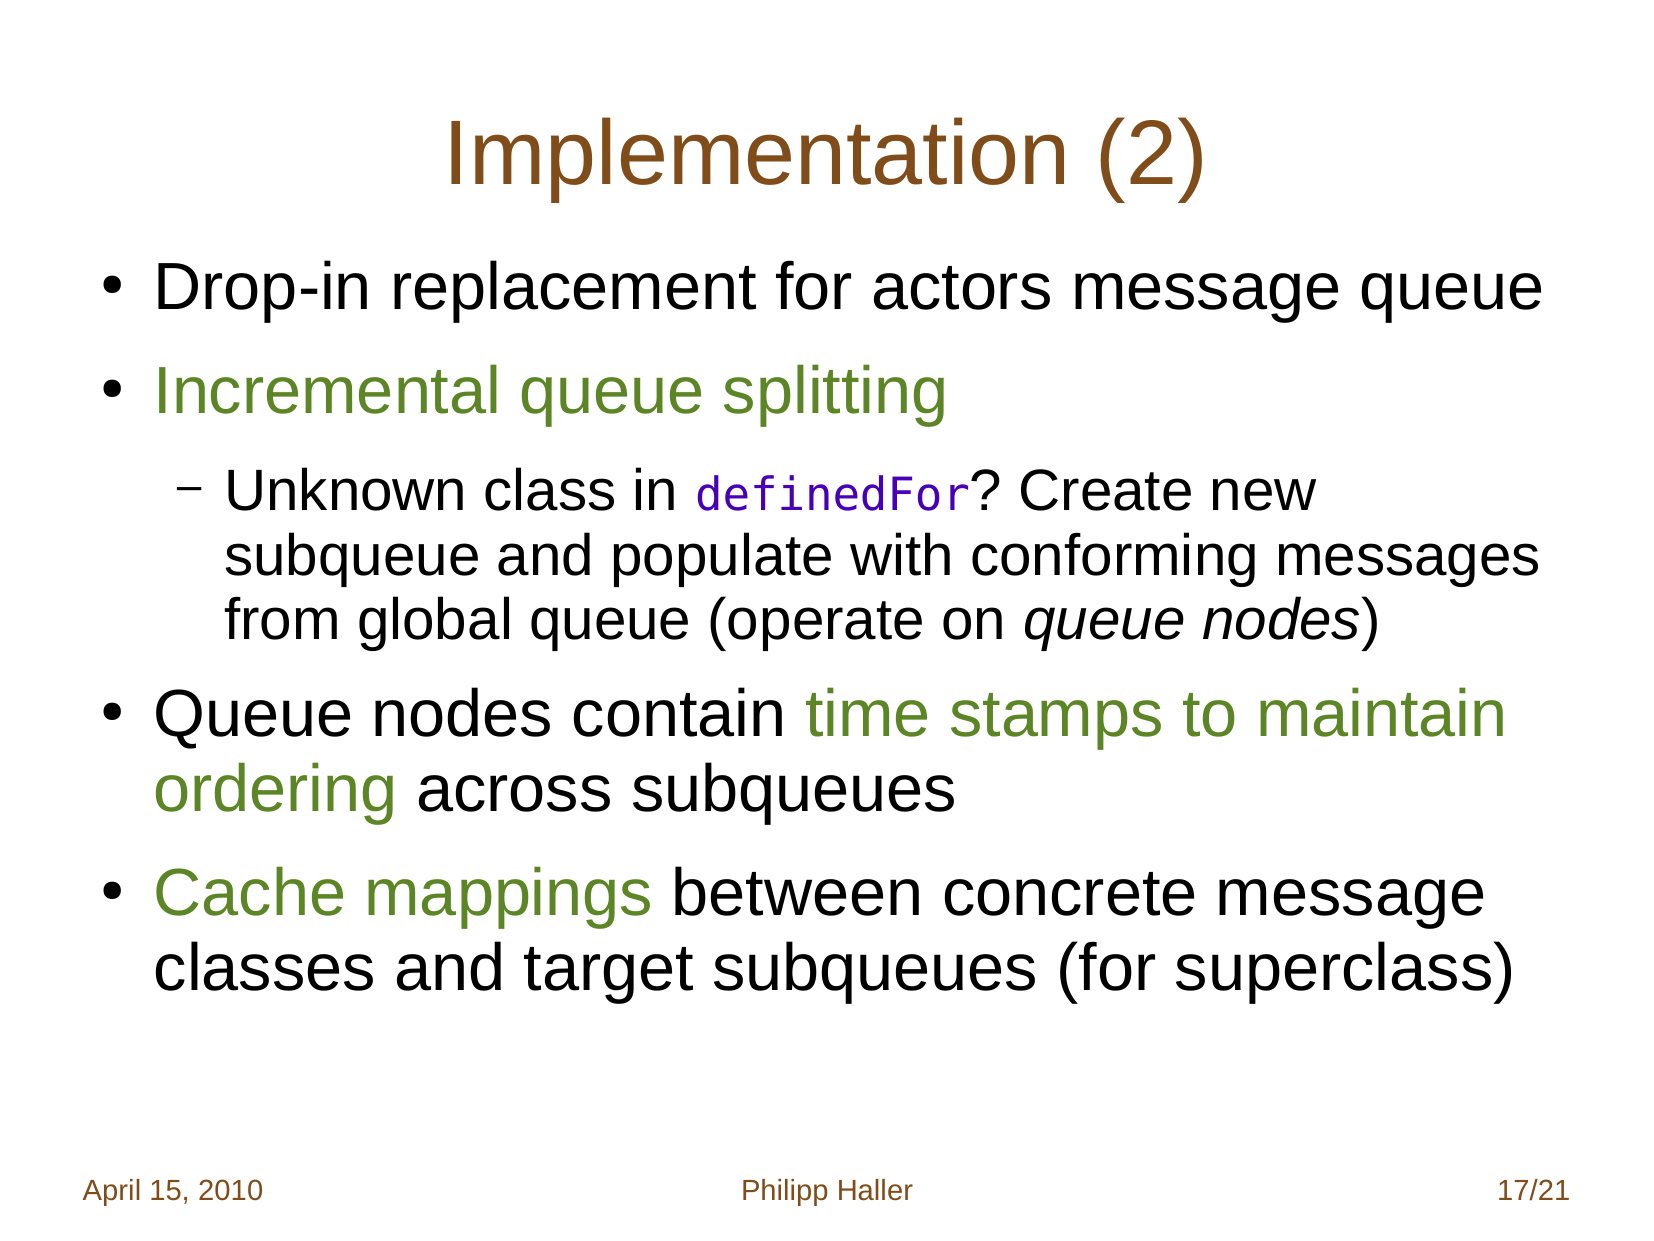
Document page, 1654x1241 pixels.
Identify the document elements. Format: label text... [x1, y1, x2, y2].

title Implementation (2) [82, 49, 1571, 248]
list Drop-in replacement for actors message queue Incremental queue splitting Unknown class in definedFor? Create new subqueue and populate with conforming messages from global queue (operate on queue nodes) Queue nodes contain time stamps to maintain ordering across subqueues Cache mappings between concrete message classes and target subqueues (for superclass) [82, 248, 1571, 1118]
